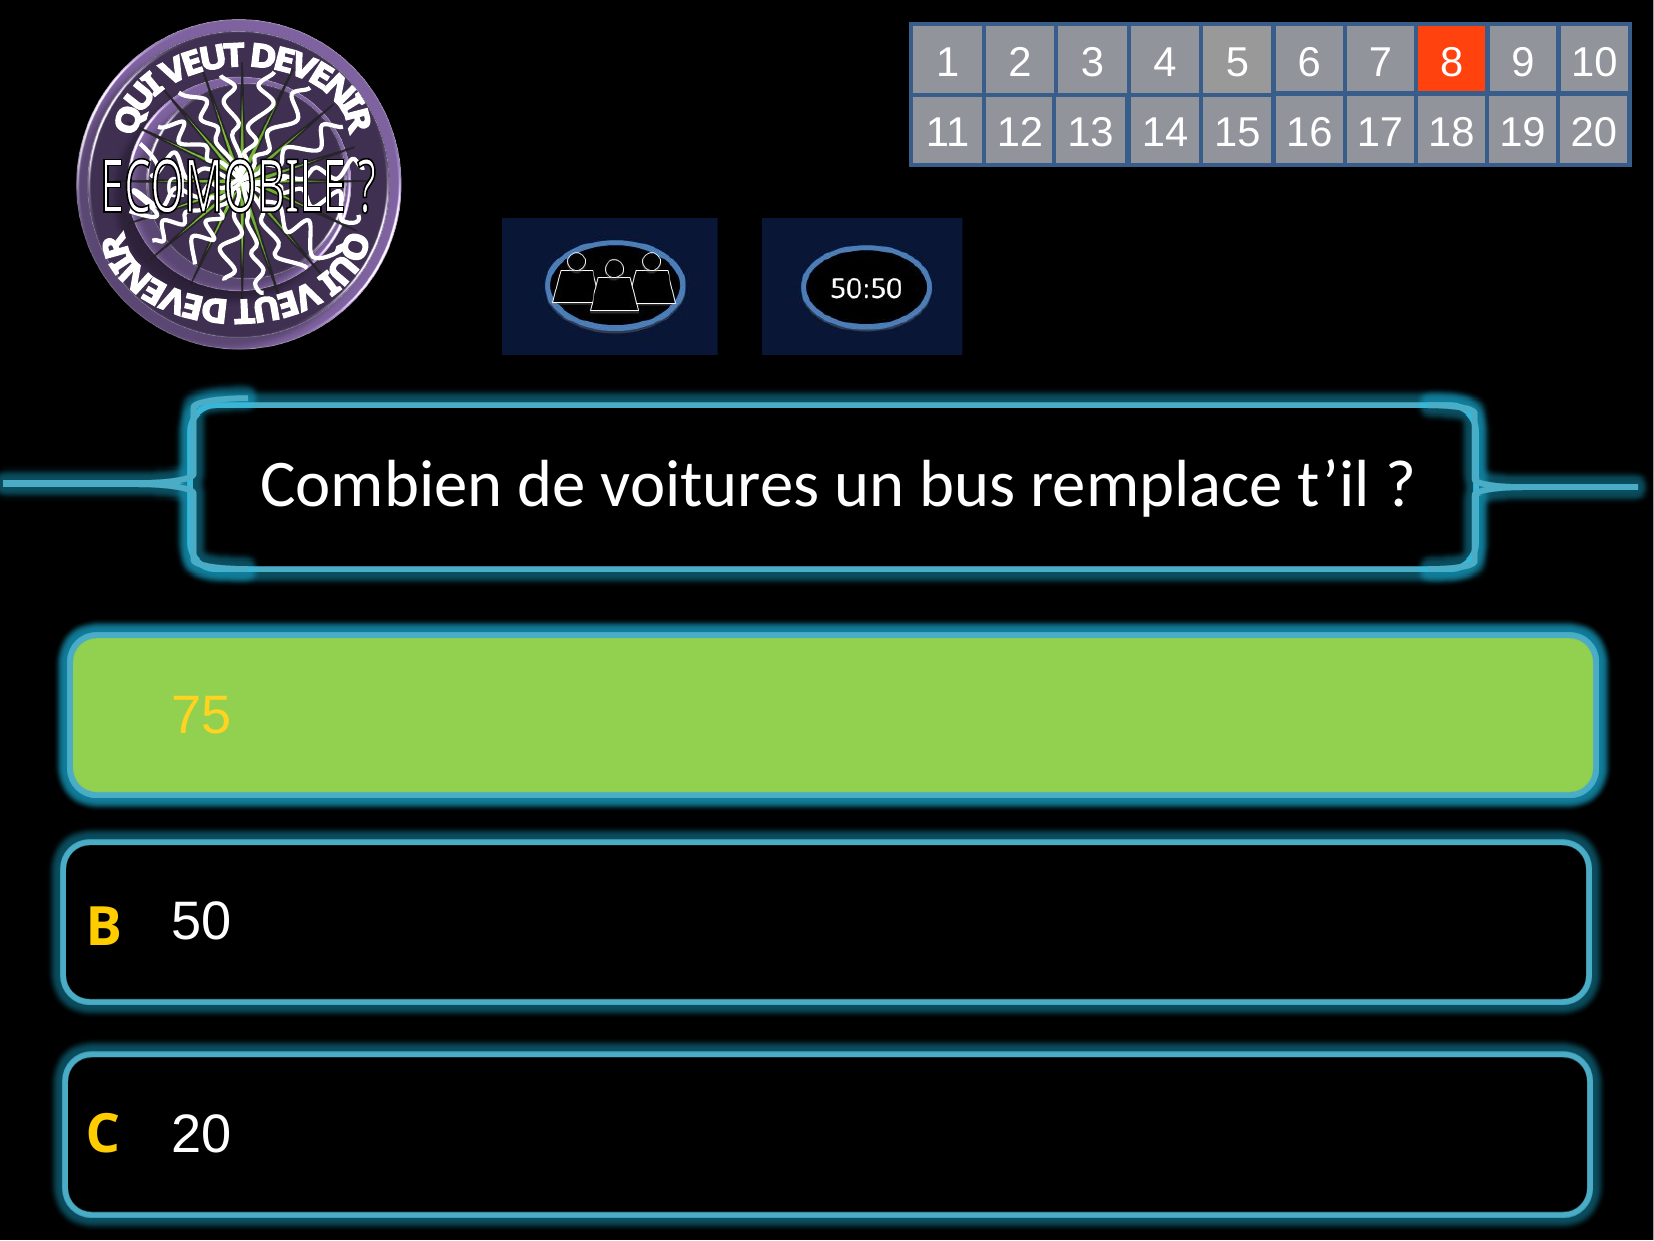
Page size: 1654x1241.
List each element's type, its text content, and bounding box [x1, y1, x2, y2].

text_box 12 [983, 94, 1054, 166]
text_box 14 [1128, 94, 1201, 166]
text_box 8 [1416, 24, 1487, 93]
list 75 [171, 643, 1571, 786]
text_box 15 [1201, 94, 1273, 166]
text_box 13 [1054, 94, 1127, 166]
picture [53, 18, 402, 370]
text_box 17 [1345, 93, 1415, 166]
picture [45, 1034, 1610, 1235]
text_box 18 [1415, 93, 1486, 166]
picture [43, 822, 1609, 1022]
text_box 5 [1201, 24, 1273, 94]
title Combien de voitures un bus remplace t’il ? [200, 407, 1477, 573]
text_box 9 [1487, 24, 1558, 93]
text_box 11 [911, 94, 983, 166]
text_box 7 [1344, 24, 1416, 93]
text_box 19 [1486, 93, 1558, 166]
text_box 20 [1558, 93, 1630, 166]
text_box 1 [911, 24, 983, 94]
text_box 2 [983, 24, 1056, 94]
picture [50, 615, 1616, 815]
list 20 [171, 1062, 1571, 1205]
text_box 10 [1558, 24, 1630, 93]
text_box 6 [1273, 24, 1344, 93]
text_box 3 [1056, 24, 1128, 95]
text_box 4 [1128, 24, 1201, 94]
list 50 [171, 850, 1571, 993]
picture [0, 377, 1654, 591]
text_box 16 [1273, 93, 1345, 166]
